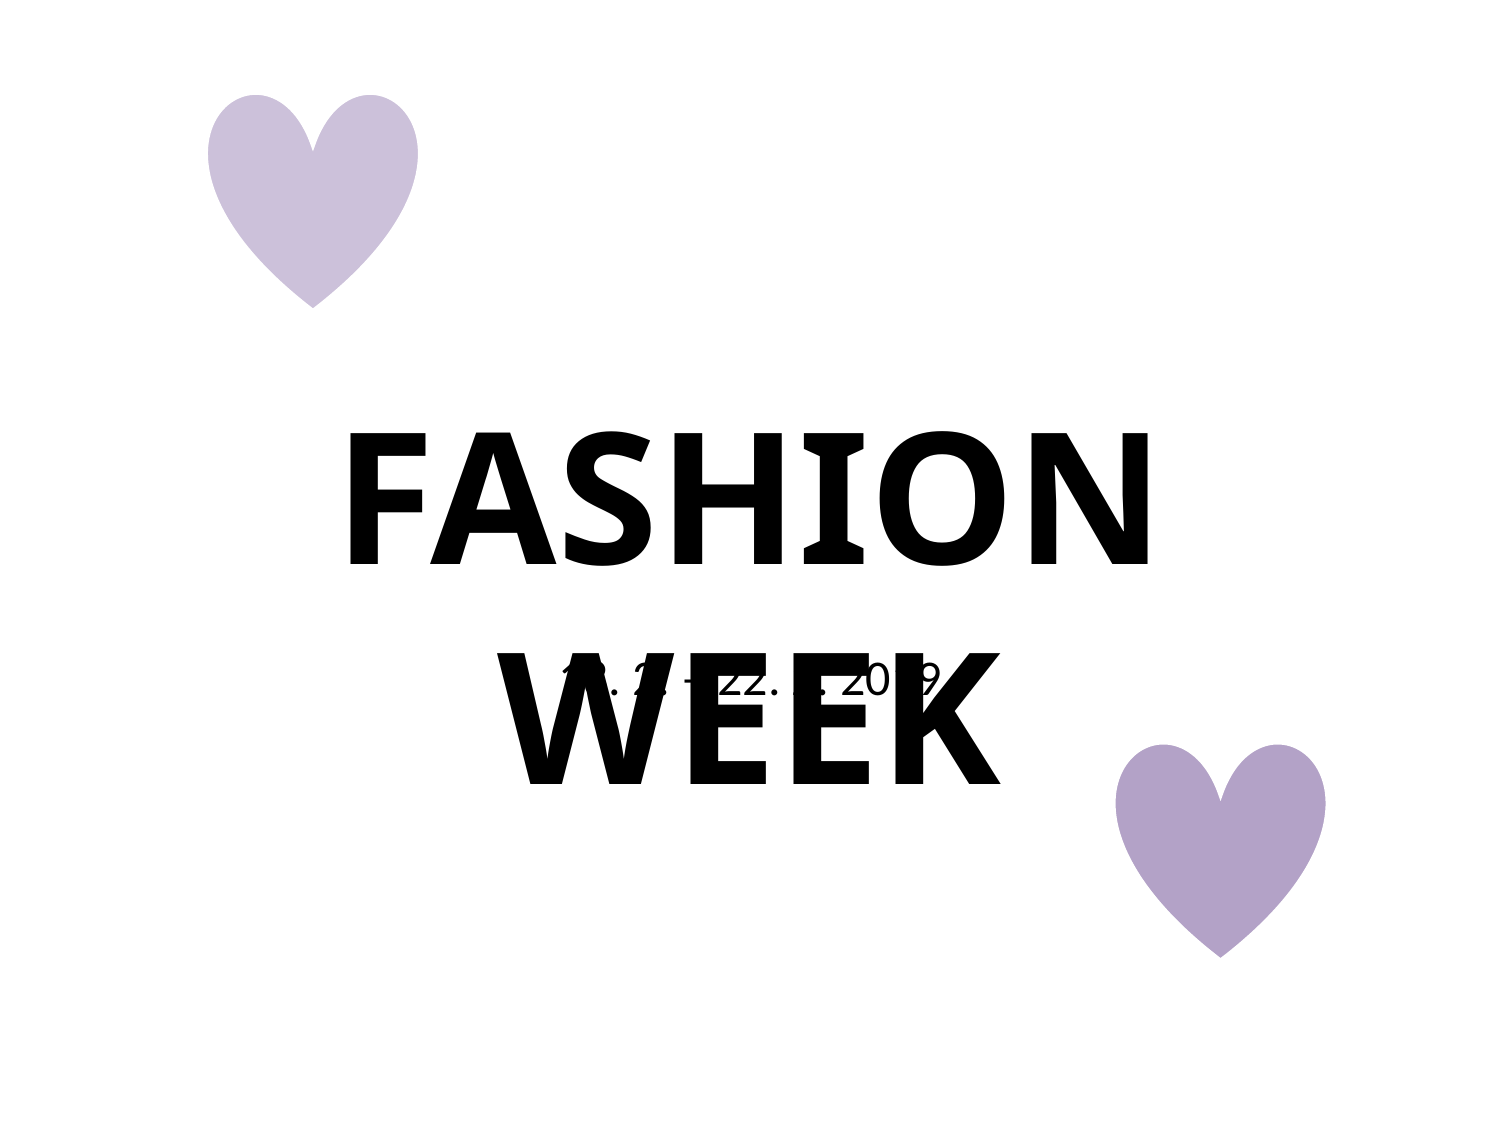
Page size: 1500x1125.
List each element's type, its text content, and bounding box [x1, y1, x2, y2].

subtitle 18. 2. – 22. 2. 2019 [225, 637, 1276, 925]
title FASHION WEEK [112, 373, 1388, 615]
text_box [1113, 742, 1328, 961]
text_box [205, 92, 421, 311]
